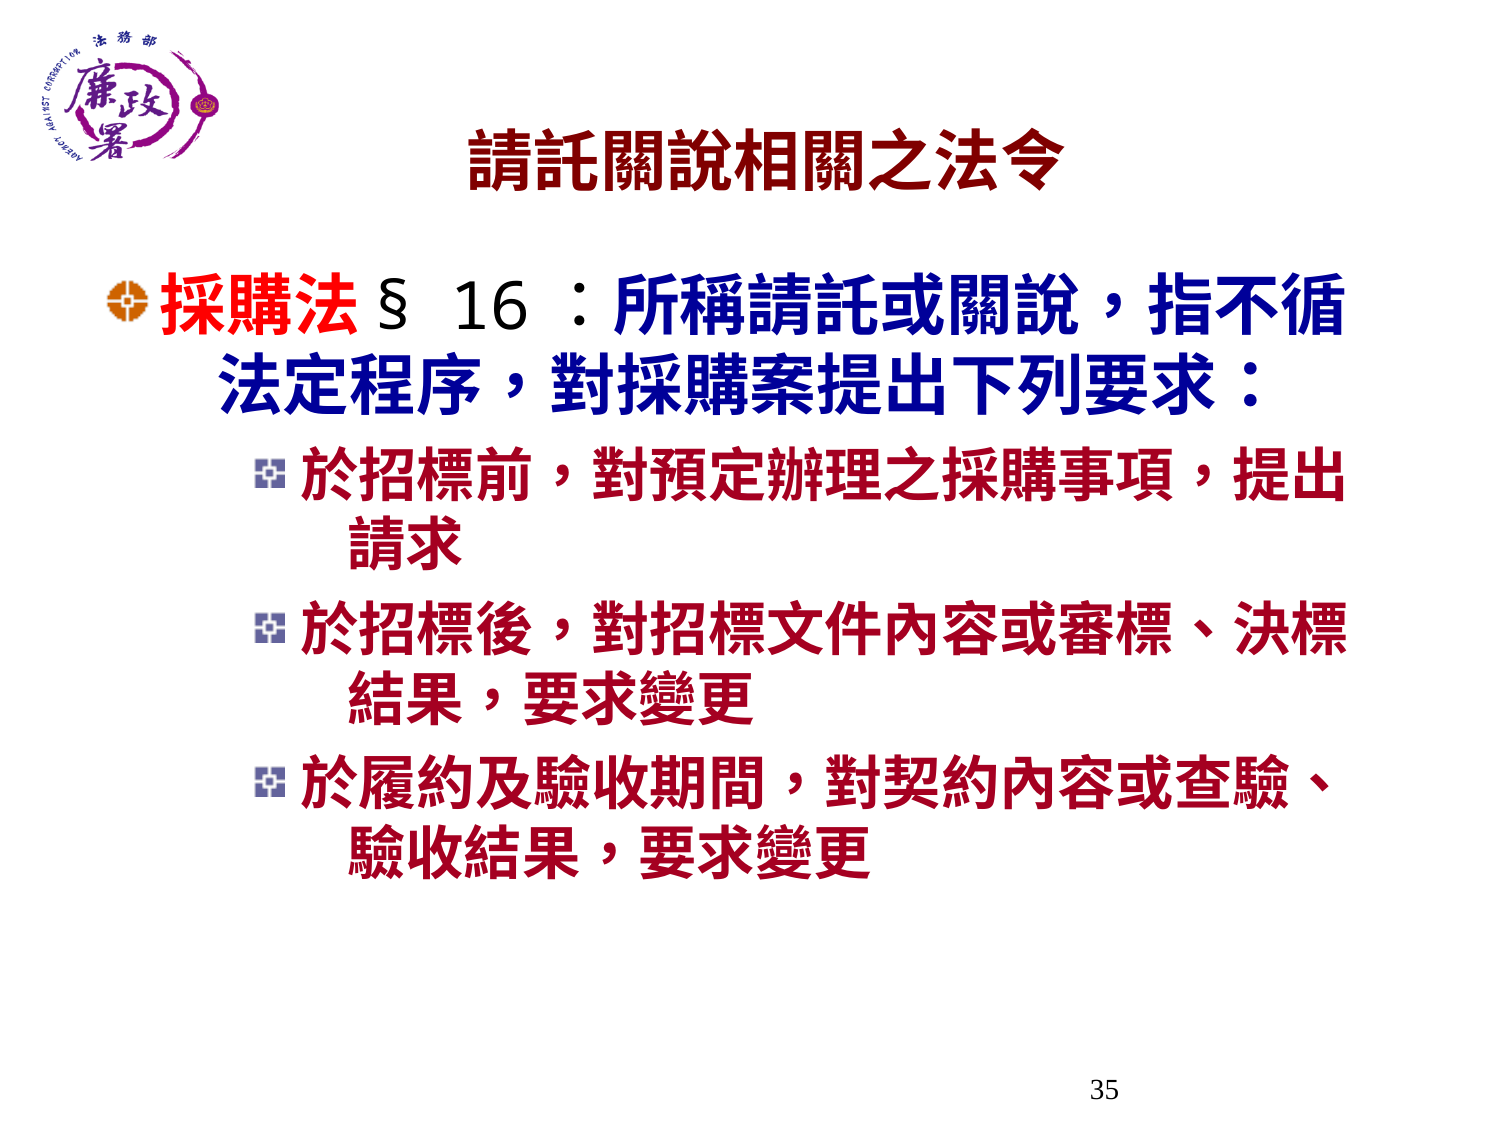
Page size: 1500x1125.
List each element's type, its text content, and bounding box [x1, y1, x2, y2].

title 請託關說相關之法令 [194, 31, 1340, 158]
text_box [1074, 1037, 1388, 1113]
list 採購法§ 16：所稱請託或關說，指不循法定程序，對採購案提出下列要求： 於招標前，對預定辦理之採購事項，提出請求 於招標後，對招標文件內容或審標、決標結果，要求變更 於履約及驗收期間，對契約內容或查驗、驗收結果，要求變更 [88, 255, 1412, 1028]
